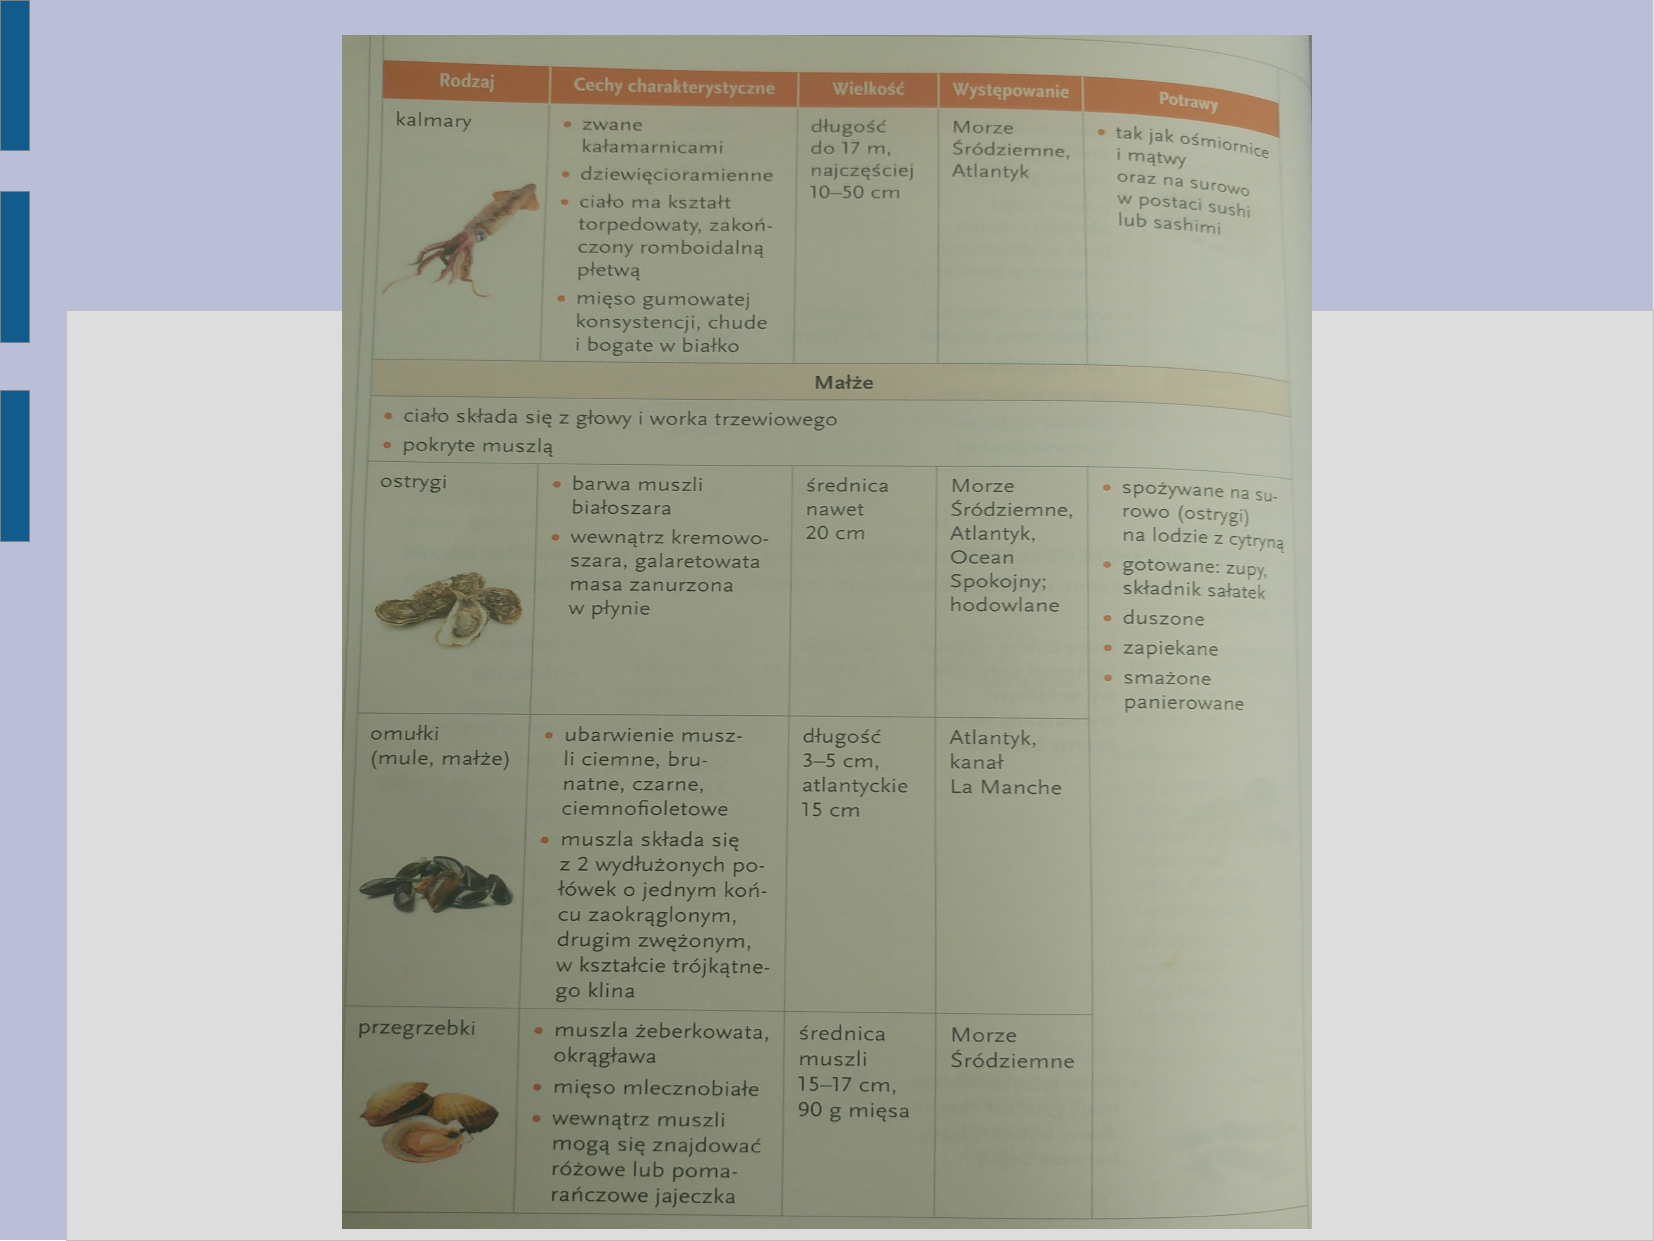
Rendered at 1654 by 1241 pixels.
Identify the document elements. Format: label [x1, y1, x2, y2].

picture [342, 35, 1312, 1229]
